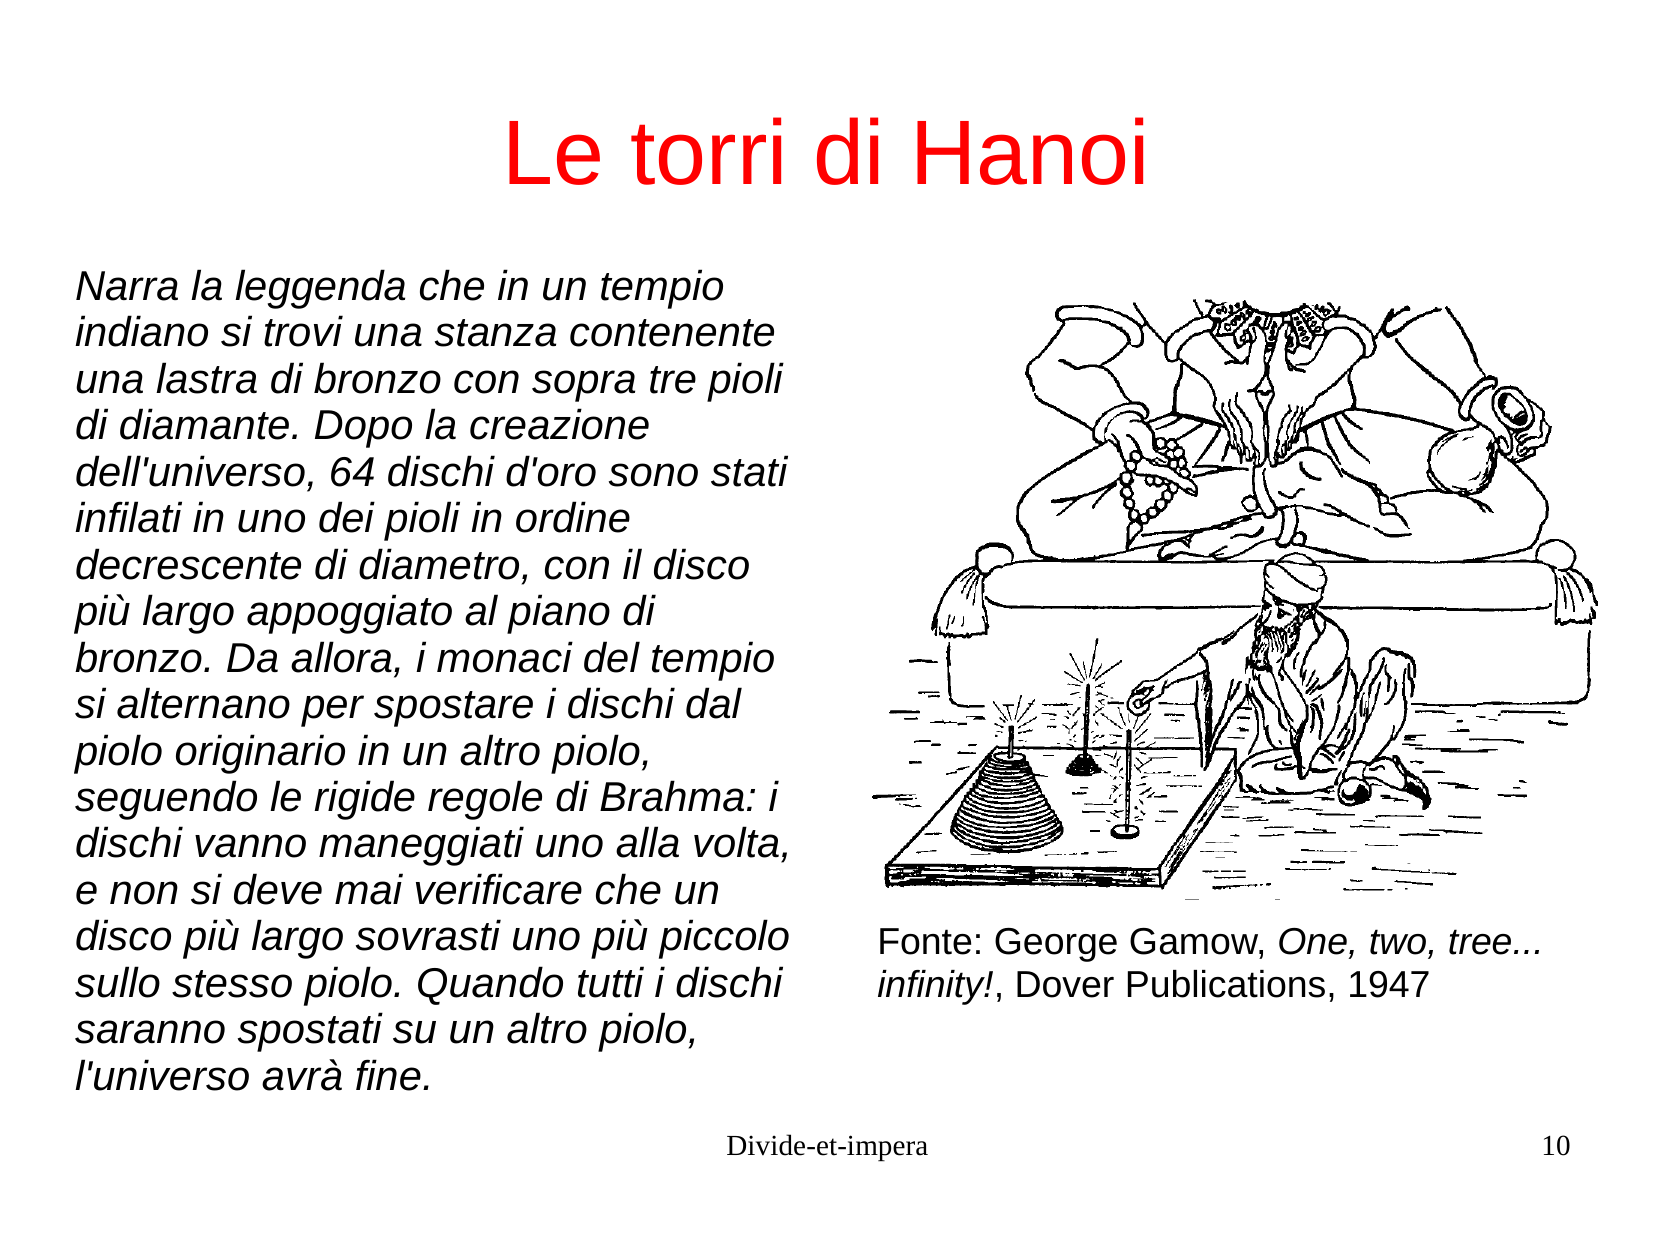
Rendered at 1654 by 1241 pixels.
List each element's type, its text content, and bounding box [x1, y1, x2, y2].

list Narra la leggenda che in un tempio indiano si trovi una stanza contenente una lastra di bronzo con sopra tre pioli di diamante. Dopo la creazione dell'universo, 64 dischi d'oro sono stati infilati in uno dei pioli in ordine decrescente di diametro, con il disco più largo appoggiato al piano di bronzo. Da allora, i monaci del tempio si alternano per spostare i dischi dal piolo originario in un altro piolo, seguendo le rigide regole di Brahma: i dischi vanno maneggiati uno alla volta, e non si deve mai verificare che un disco più largo sovrasti uno più piccolo sullo stesso piolo. Quando tutti i dischi saranno spostati su un altro piolo, l'universo avrà fine. [75, 262, 802, 1109]
title Le torri di Hanoi [82, 49, 1571, 257]
text_box Fonte: George Gamow, One, two, tree... infinity!, Dover Publications, 1947 [862, 913, 1576, 1013]
picture [862, 293, 1612, 901]
